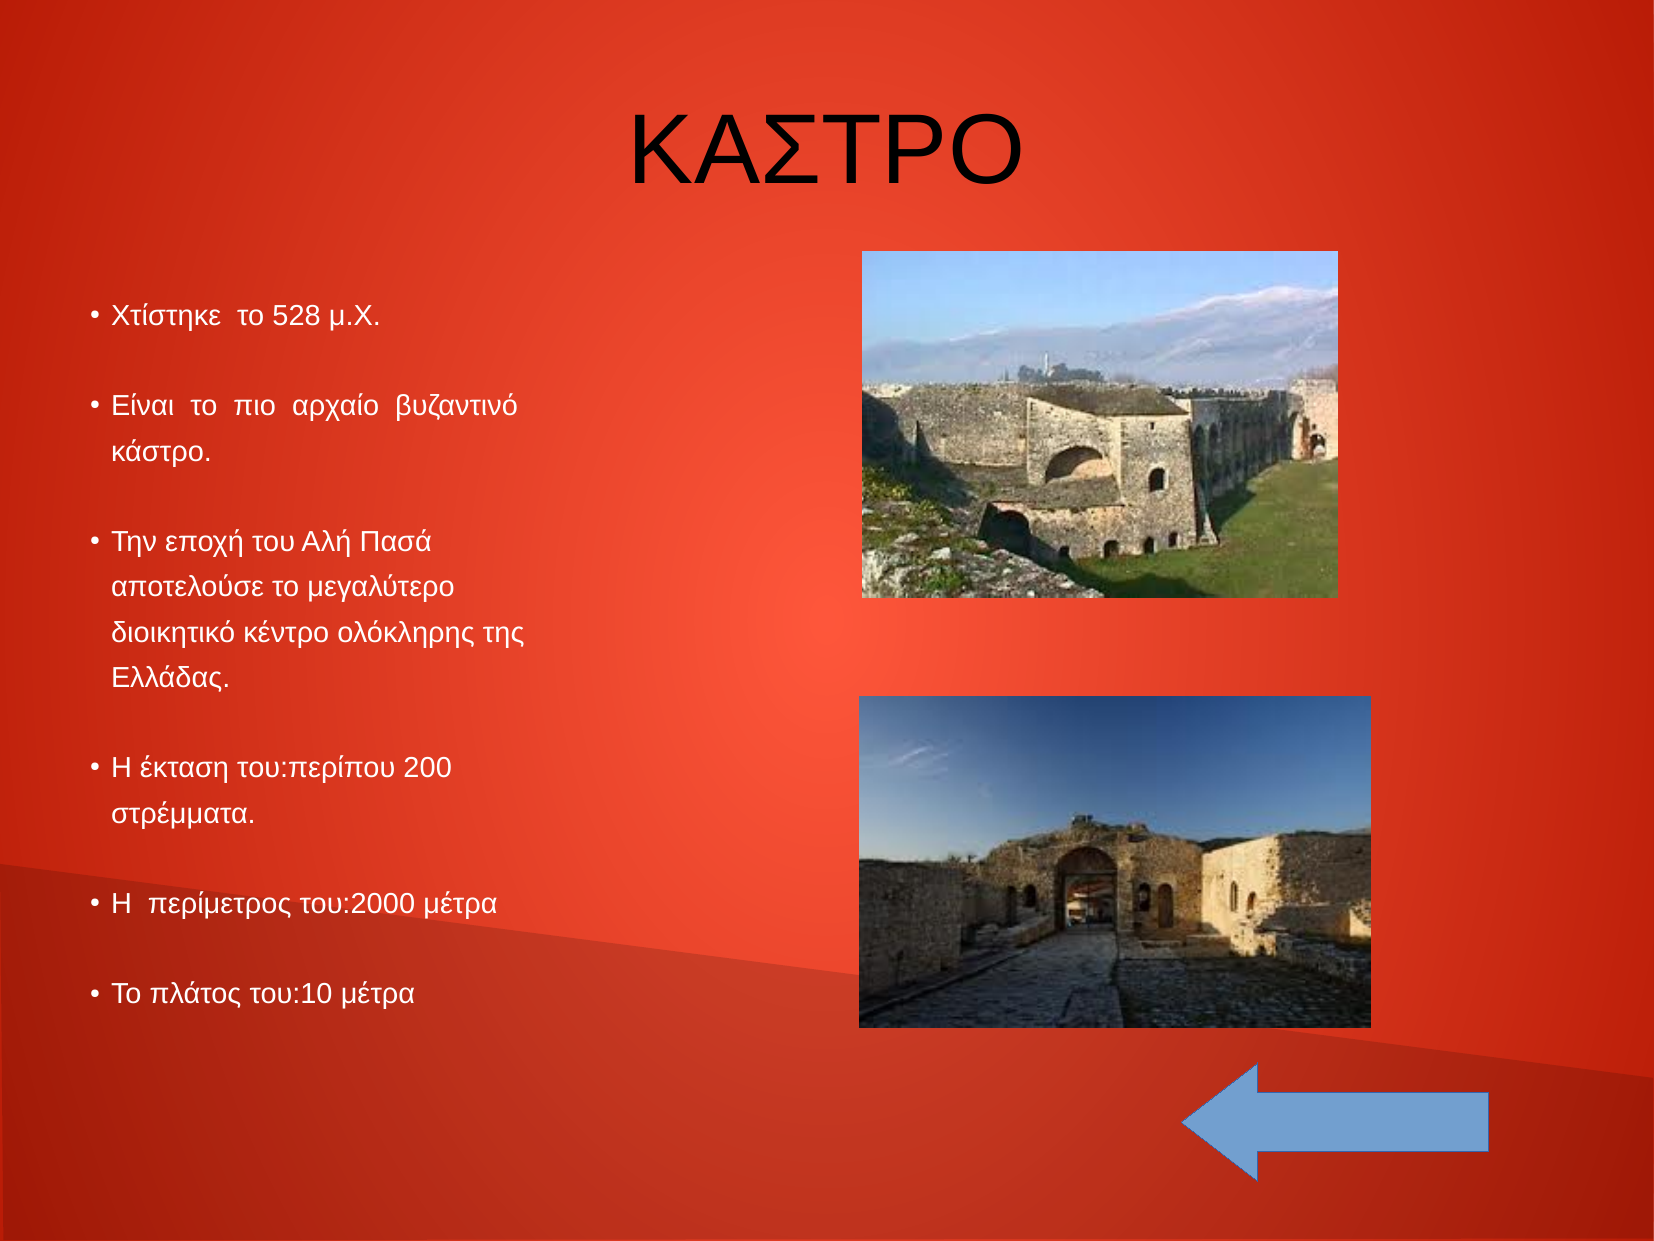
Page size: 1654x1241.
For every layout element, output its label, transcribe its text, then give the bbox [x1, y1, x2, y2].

title KAΣΤΡΟ [82, 47, 1571, 252]
text_box [1181, 1062, 1489, 1182]
list Χτίστηκε το 528 μ.Χ. Είναι το πιο αρχαίο βυζαντινό κάστρο. Την εποχή του Αλή Πασά αποτελούσε το μεγαλύτερο διοικητικό κέντρο ολόκληρης της Ελλάδας. Η έκταση του:περίπου 200 στρέμματα. Η περίμετρος του:2000 μέτρα Το πλάτος του:10 μέτρα [82, 299, 768, 1019]
picture [862, 251, 1338, 598]
picture [859, 696, 1371, 1028]
